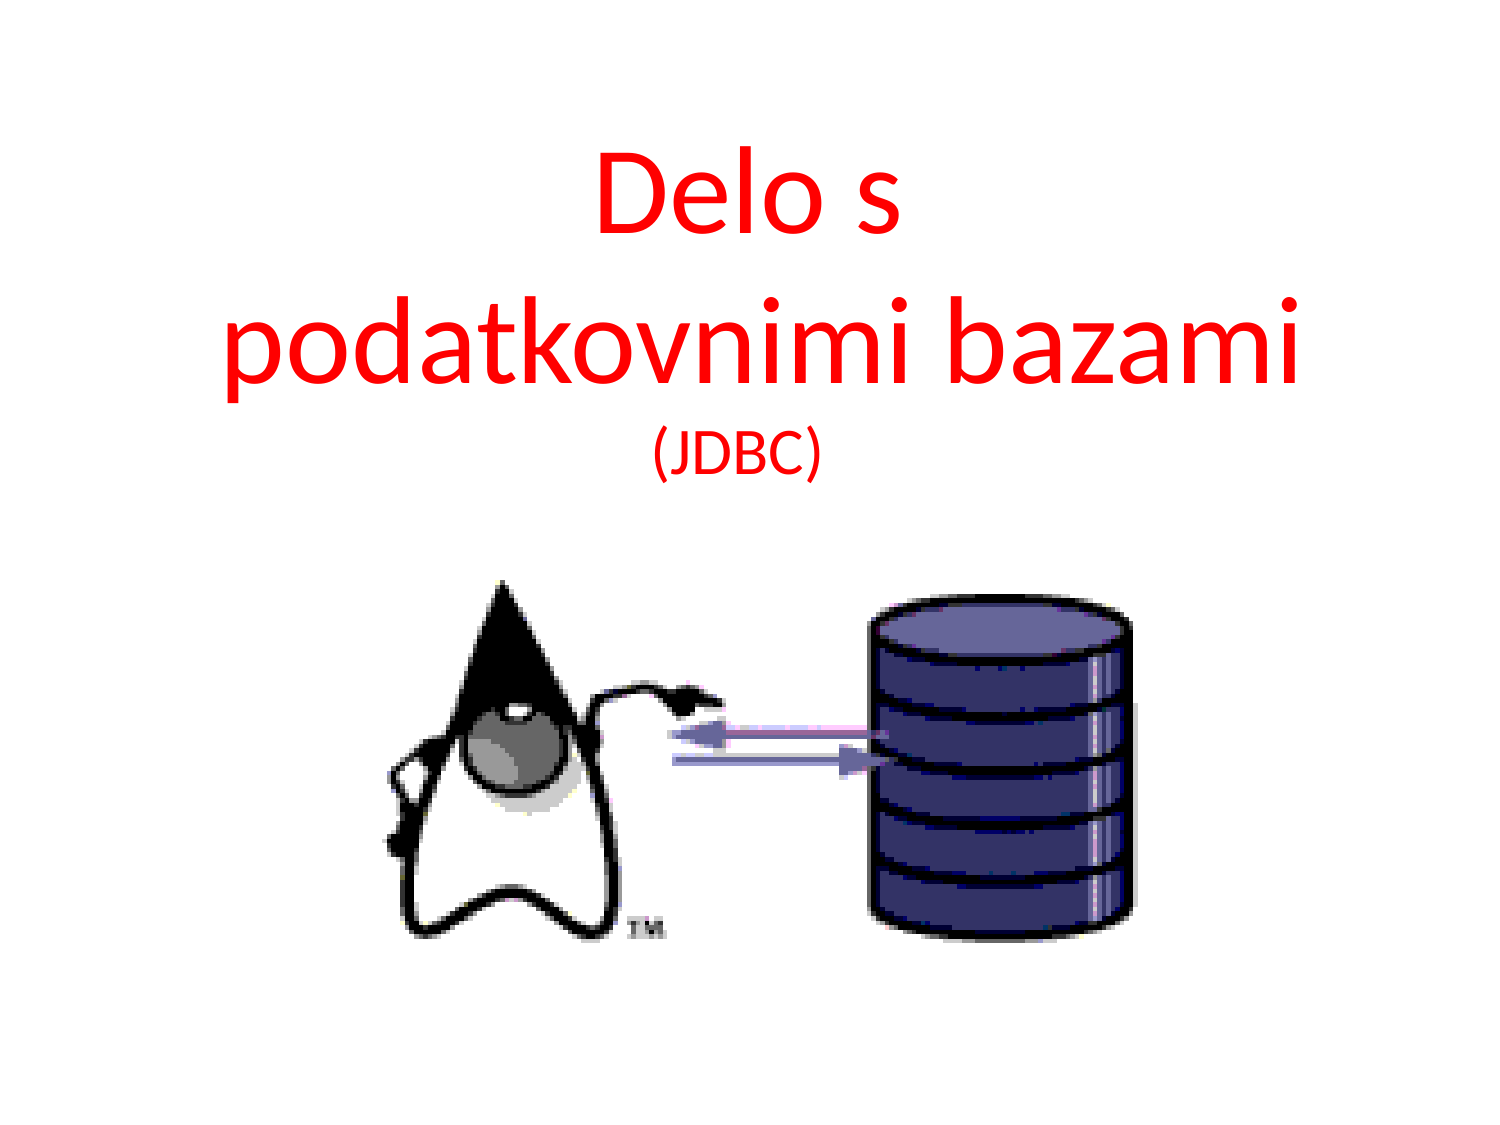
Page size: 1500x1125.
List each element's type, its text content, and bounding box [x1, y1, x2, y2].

picture [324, 549, 1229, 980]
text_box (JDBC) [212, 399, 1263, 688]
title Delo s podatkovnimi bazami [125, 100, 1401, 416]
